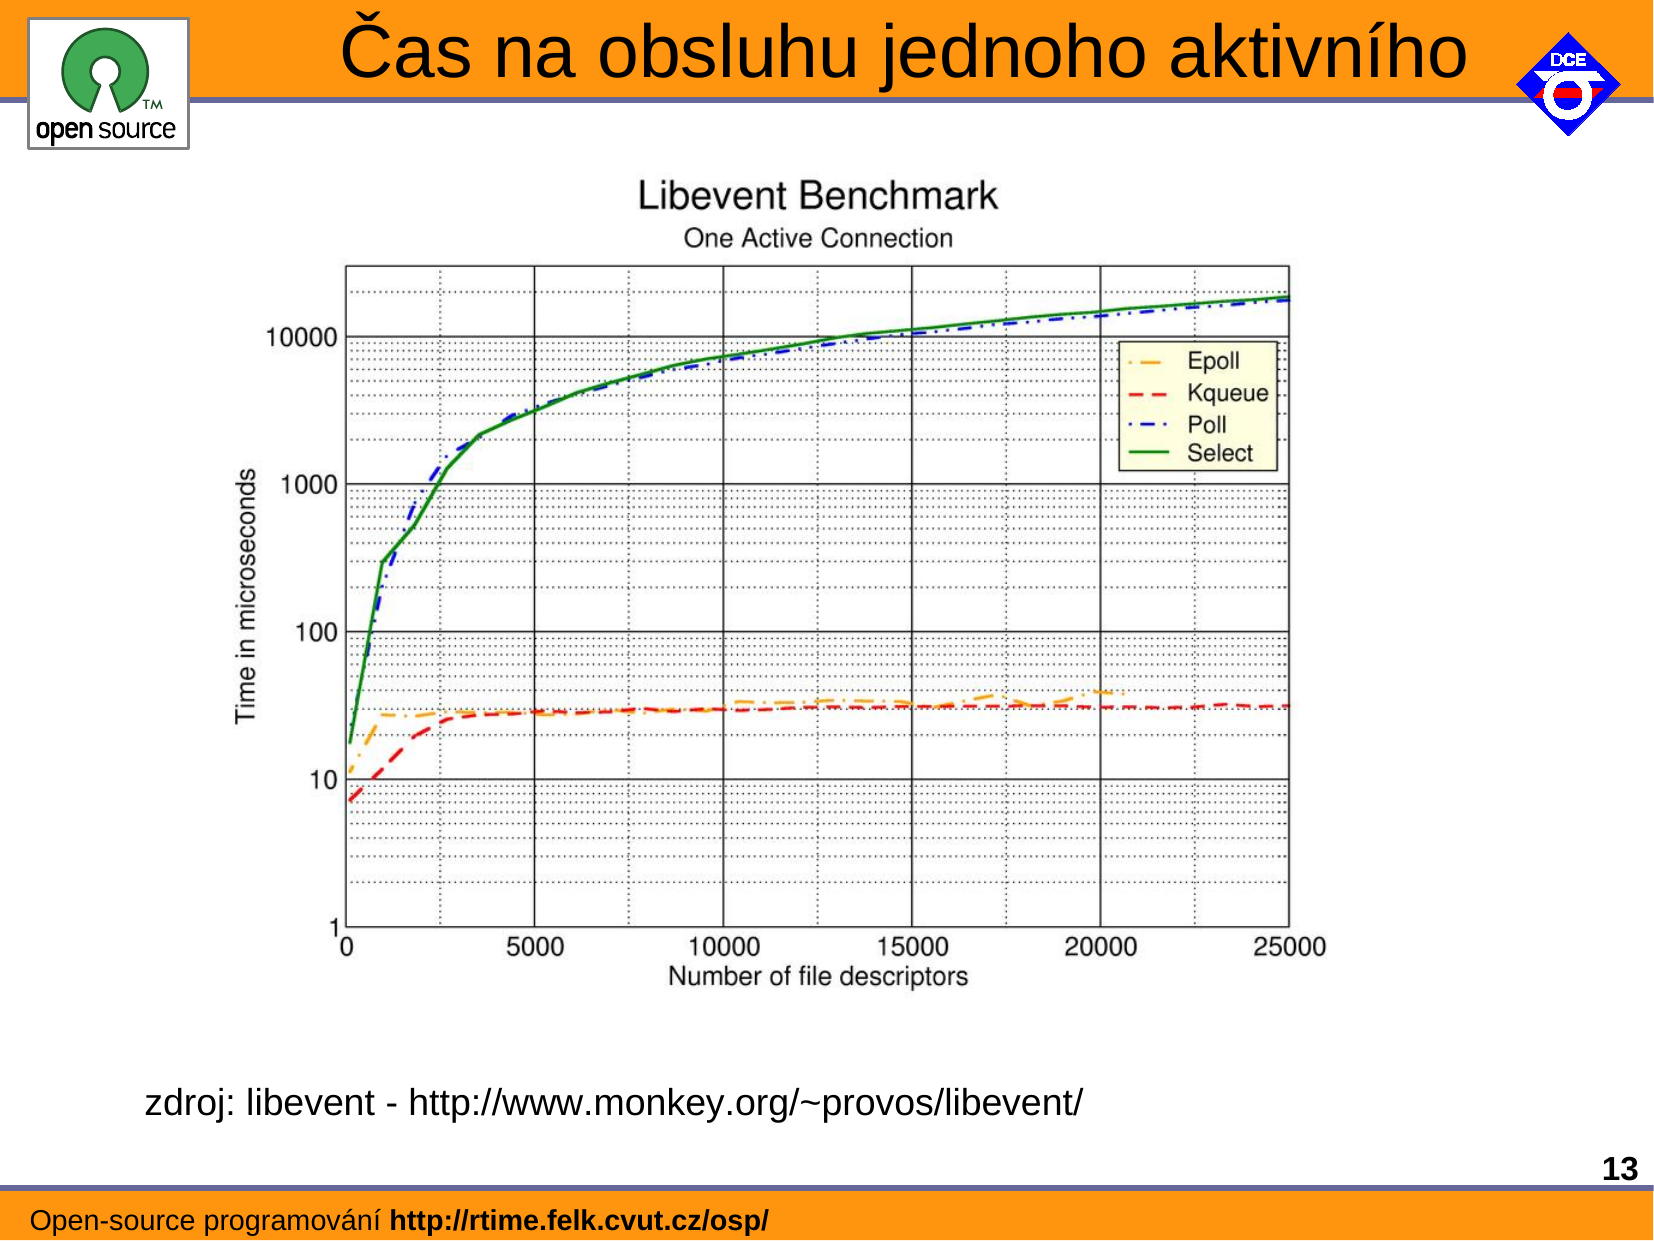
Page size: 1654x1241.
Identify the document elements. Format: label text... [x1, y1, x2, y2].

title Čas na obsluhu jednoho aktivního [178, 4, 1631, 98]
picture [204, 124, 1426, 1068]
text_box zdroj: libevent - http://www.monkey.org/~provos/libevent/ [138, 1075, 1576, 1135]
